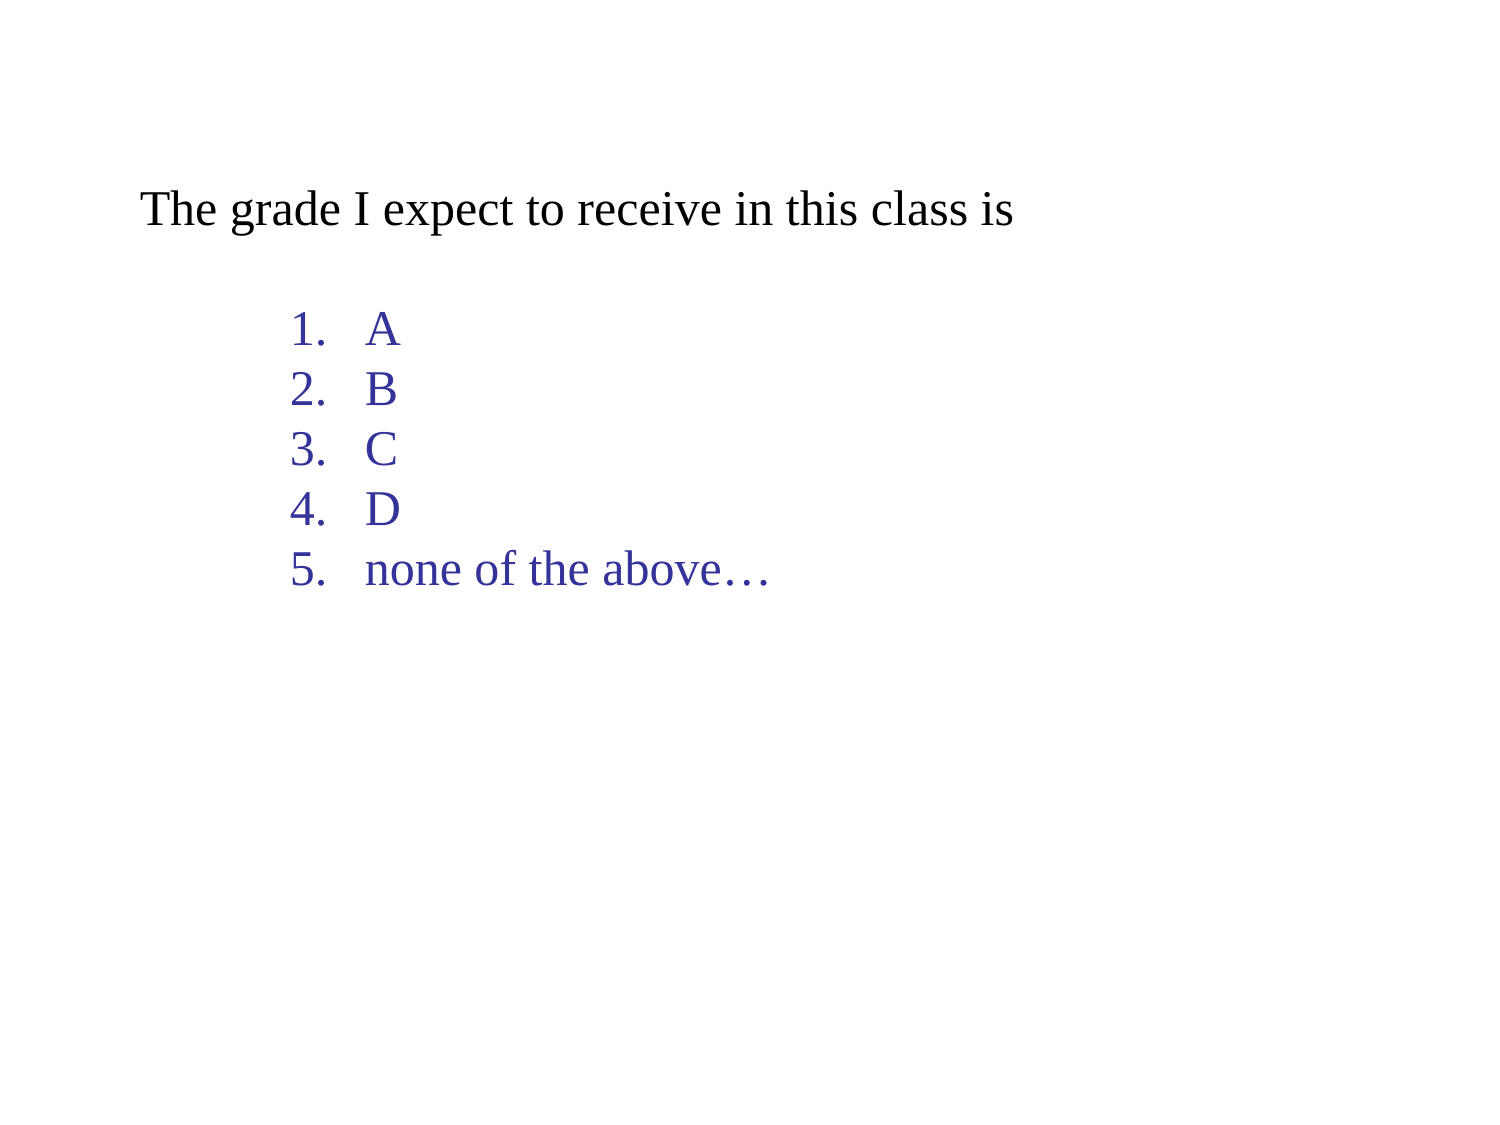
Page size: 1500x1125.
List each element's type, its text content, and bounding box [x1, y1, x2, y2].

text_box The grade I expect to receive in this class is 1. A 2. B 3. C 4. D 5. none of the above… [125, 168, 1388, 604]
